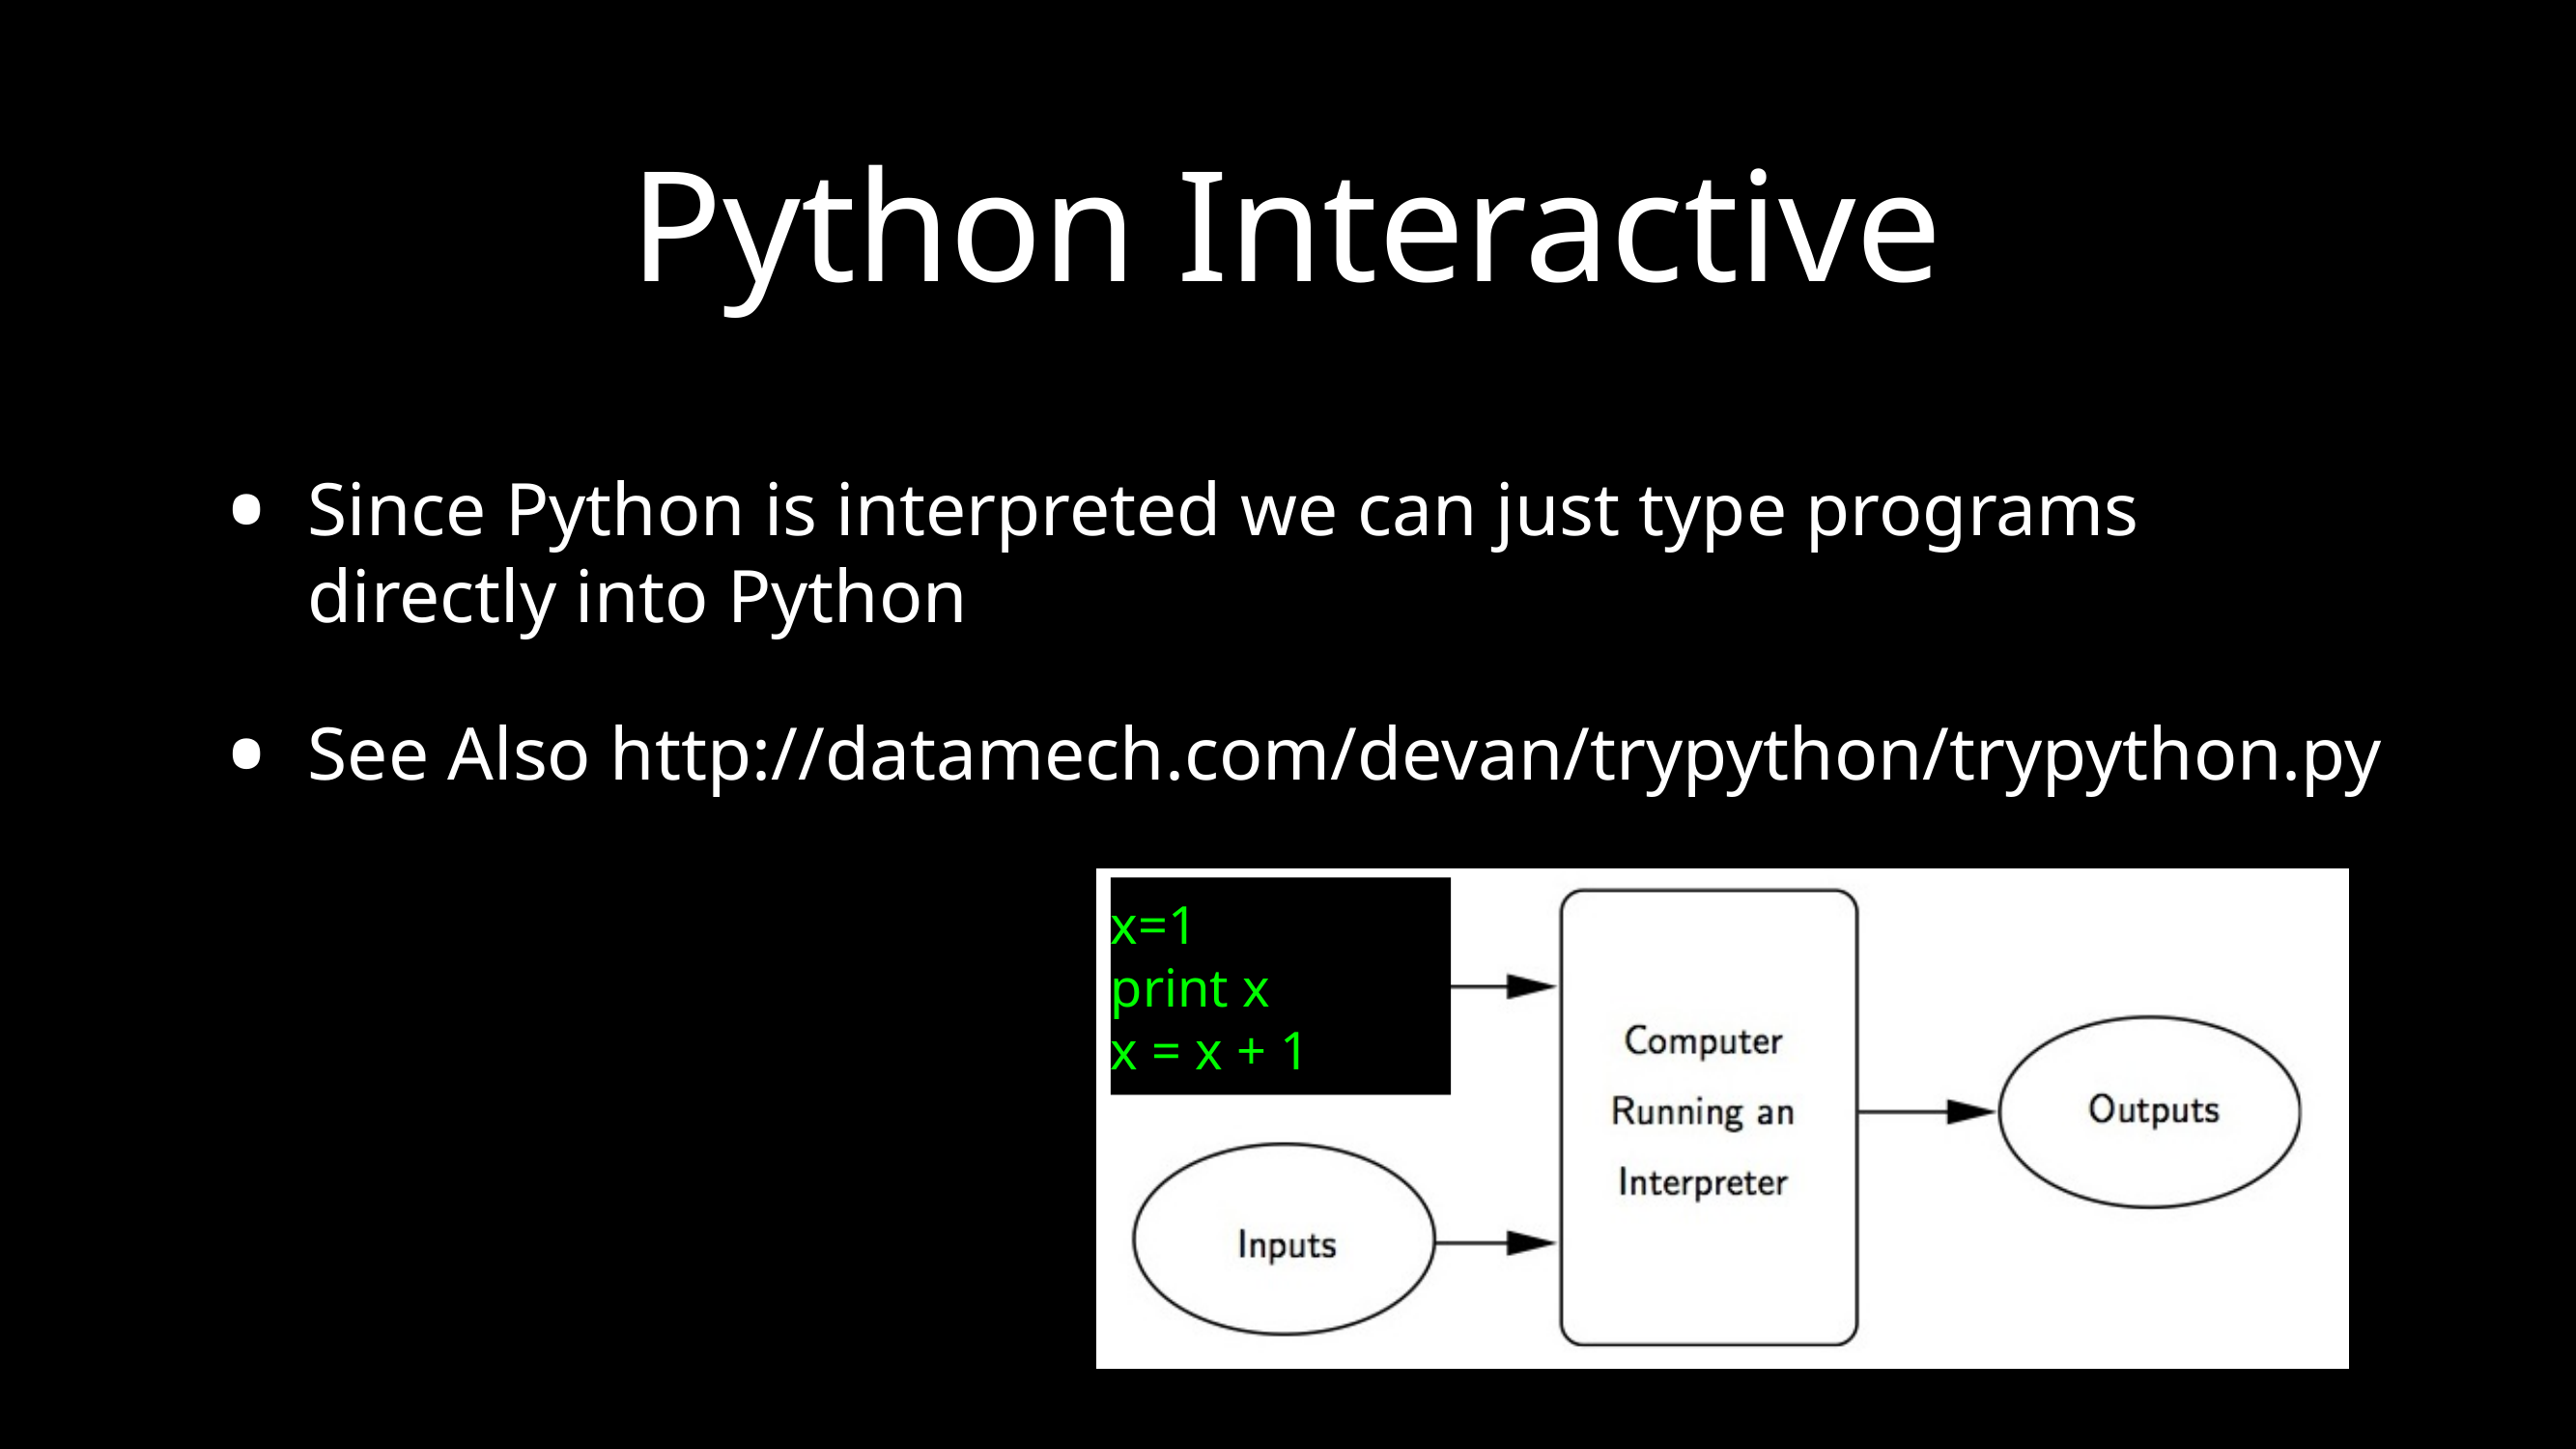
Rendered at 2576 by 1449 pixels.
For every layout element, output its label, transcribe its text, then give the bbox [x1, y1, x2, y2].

list Since Python is interpreted we can just type programs directly into Python See Also http://datamech.com/devan/trypython/trypython.py [183, 392, 2392, 866]
text_box x=1 print x x = x + 1 [1110, 877, 1452, 1095]
picture [1096, 868, 2349, 1369]
title Python Interactive [183, 38, 2392, 392]
